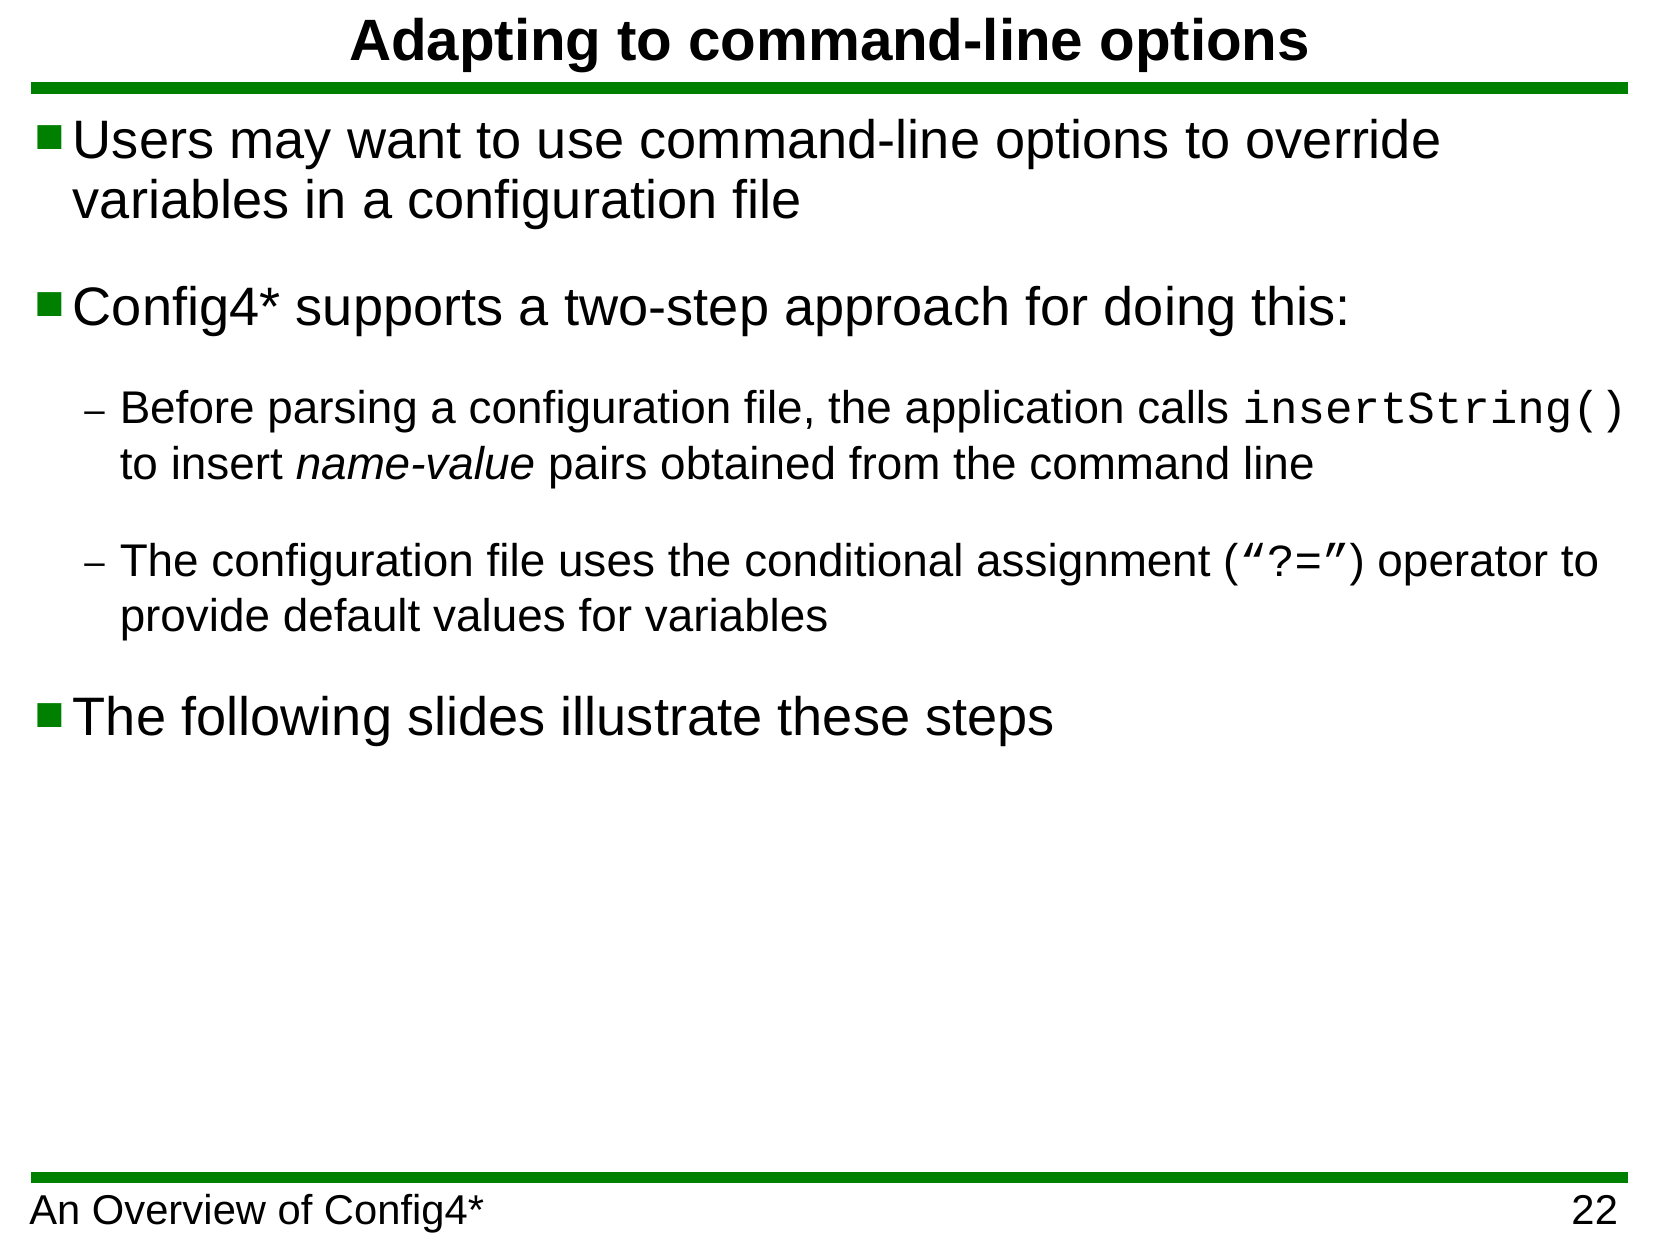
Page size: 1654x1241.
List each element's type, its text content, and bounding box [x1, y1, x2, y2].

title Adapting to command-line options [31, 7, 1629, 73]
list Users may want to use command-line options to override variables in a configuration file Config4* supports a two-step approach for doing this: Before parsing a configuration file, the application calls insertString() to insert name-value pairs obtained from the command line The configuration file uses the conditional assignment (“?=”) operator to provide default values for variables The following slides illustrate these steps [31, 109, 1629, 1146]
